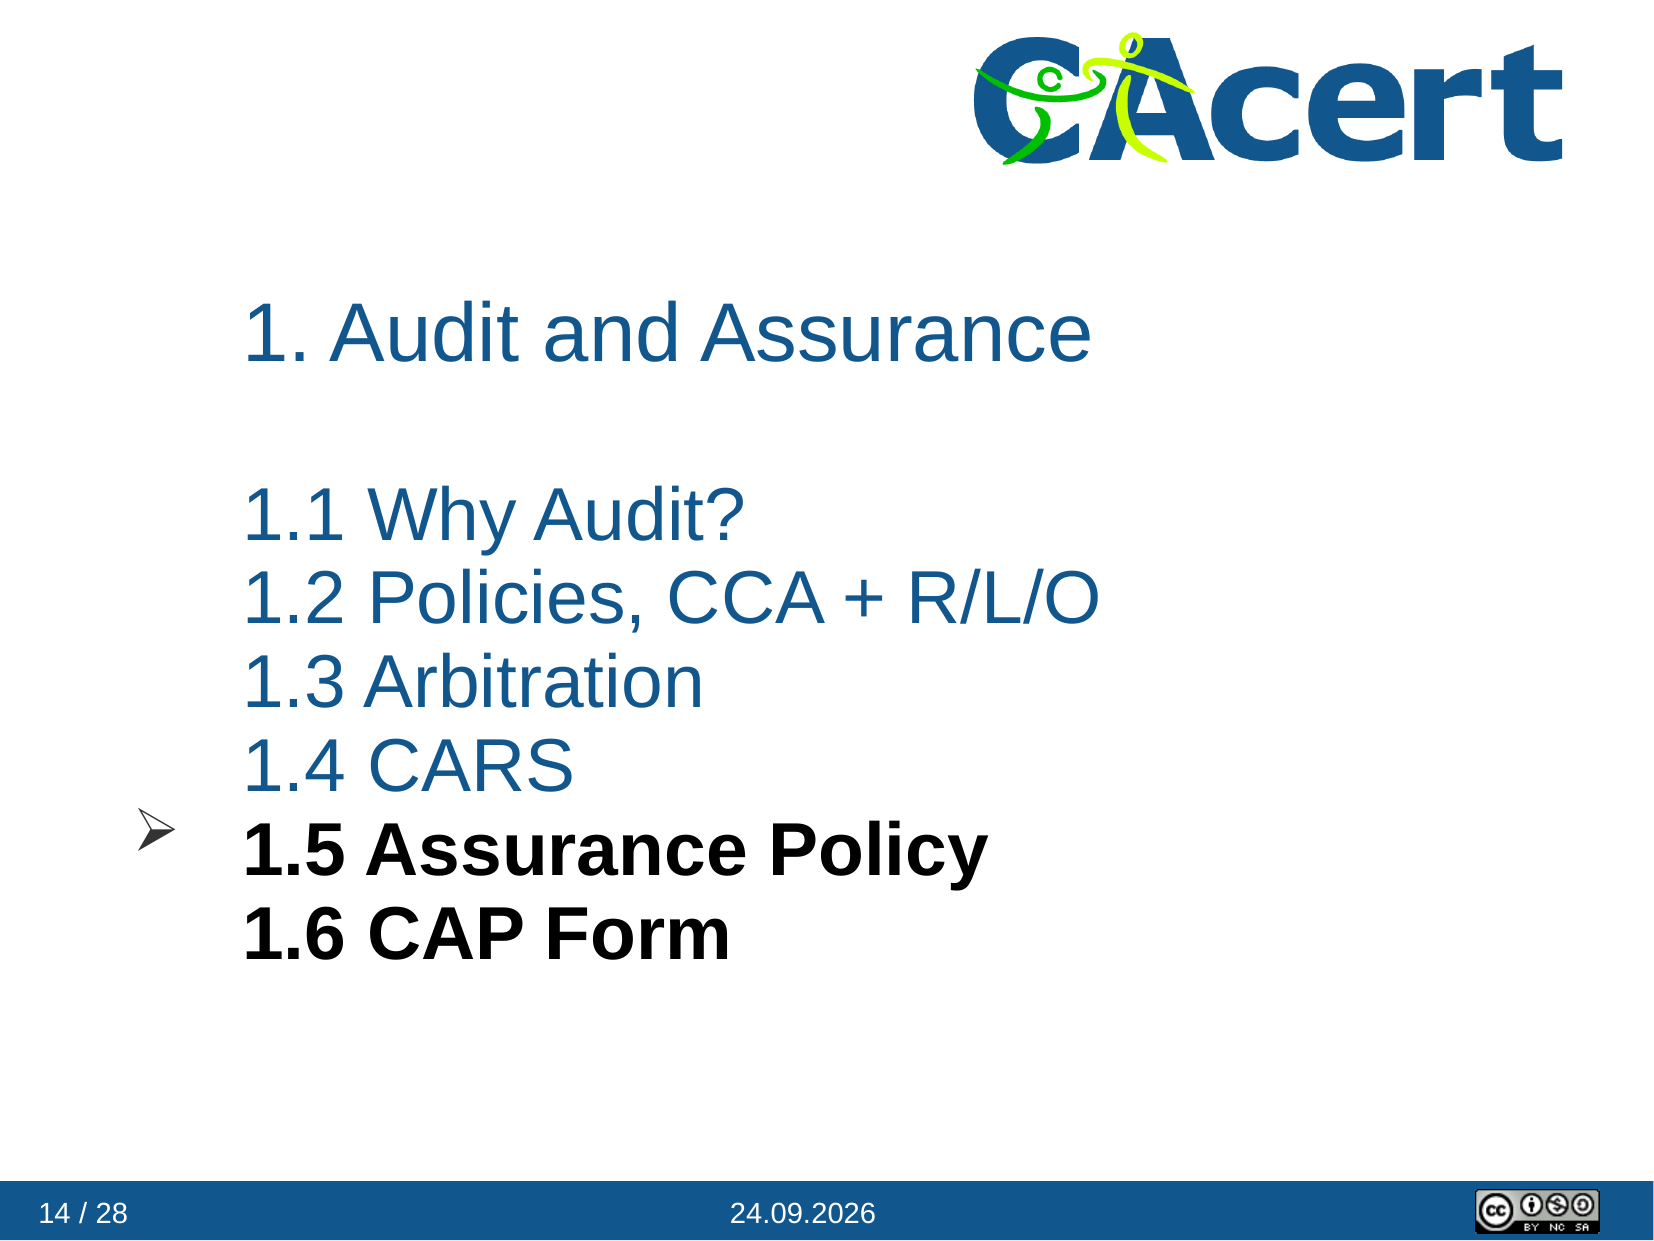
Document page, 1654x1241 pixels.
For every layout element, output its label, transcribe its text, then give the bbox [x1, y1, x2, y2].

text_box [65, 265, 237, 1024]
picture [972, 30, 1564, 166]
title 1. Audit and Assurance 1.1 Why Audit? 1.2 Policies, CCA + R/L/O 1.3 Arbitration 1.4 CARS 1.5 Assurance Policy 1.6 CAP Form [242, 265, 1565, 997]
picture [1475, 1189, 1600, 1234]
